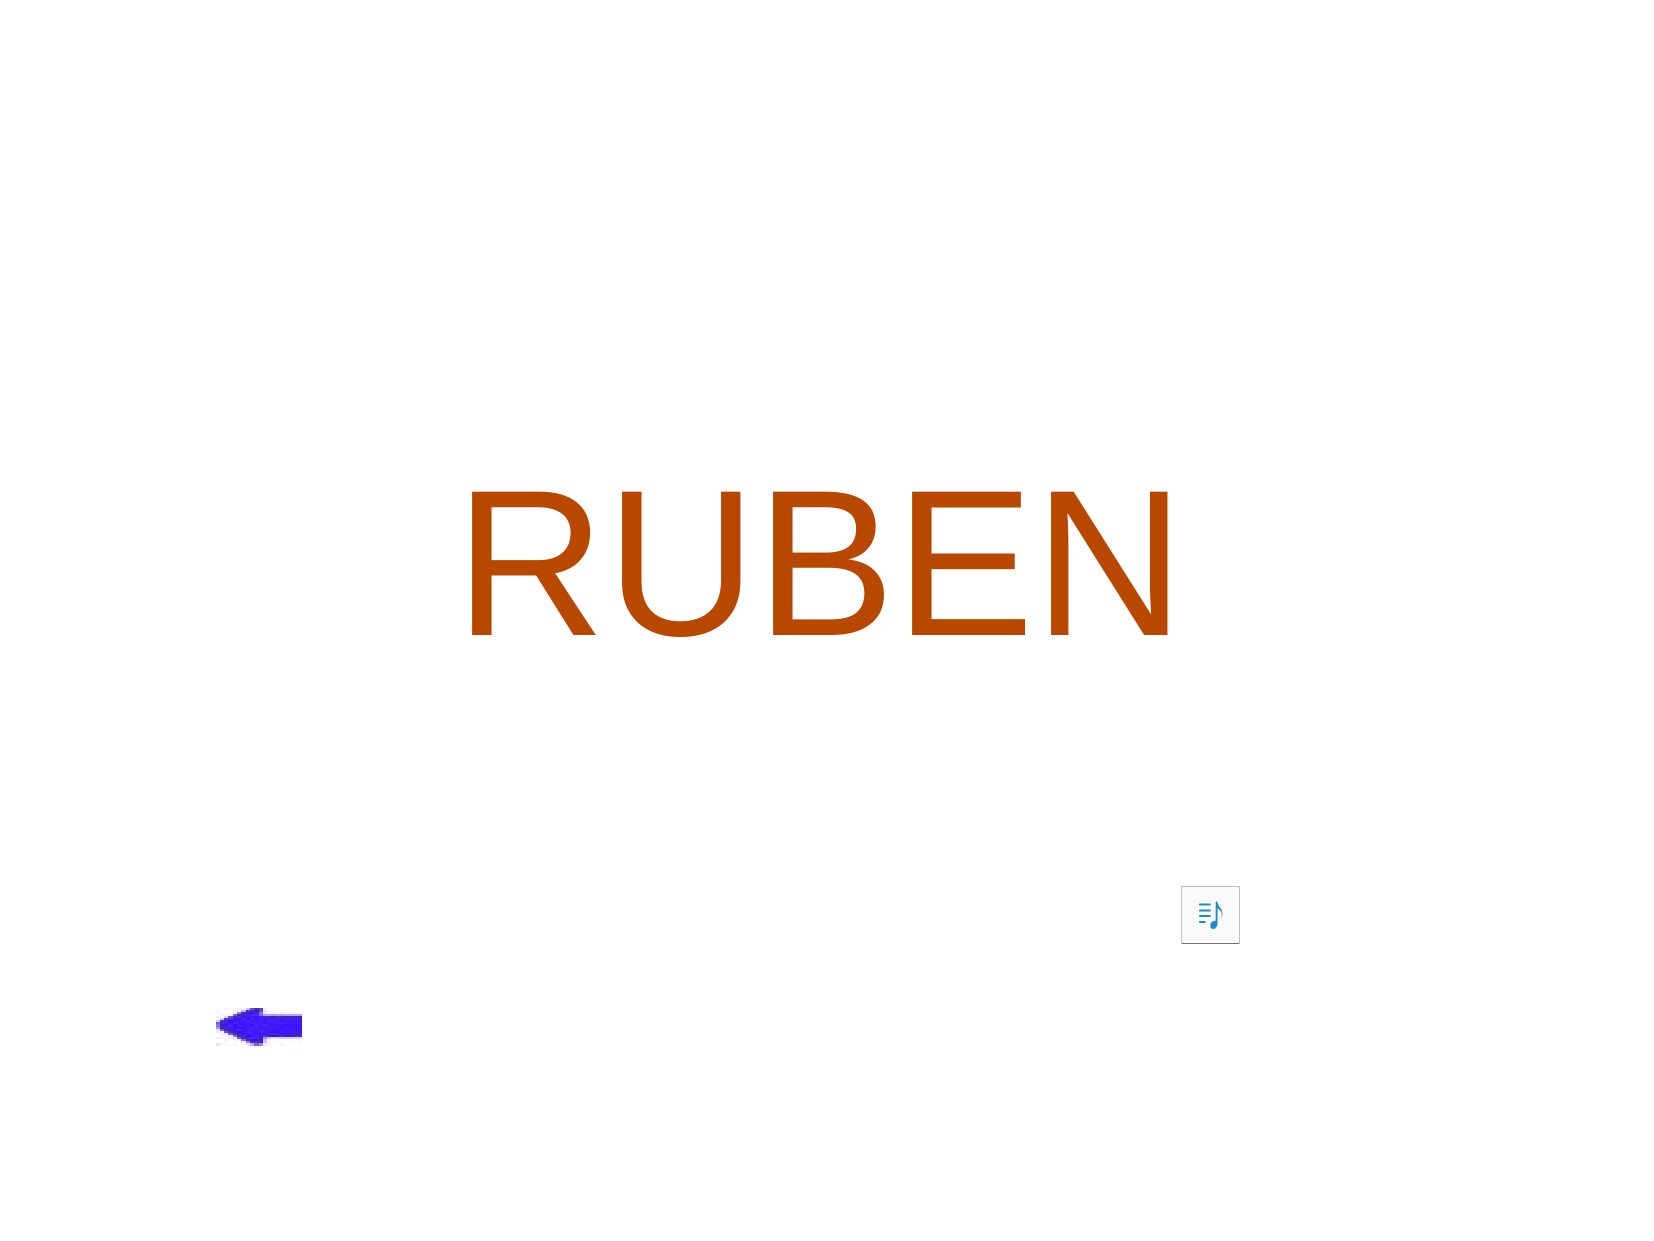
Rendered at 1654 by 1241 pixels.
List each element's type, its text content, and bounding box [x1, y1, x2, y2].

text_box [1181, 885, 1241, 945]
text_box RUBEN [364, 439, 1277, 687]
picture [216, 1008, 302, 1046]
